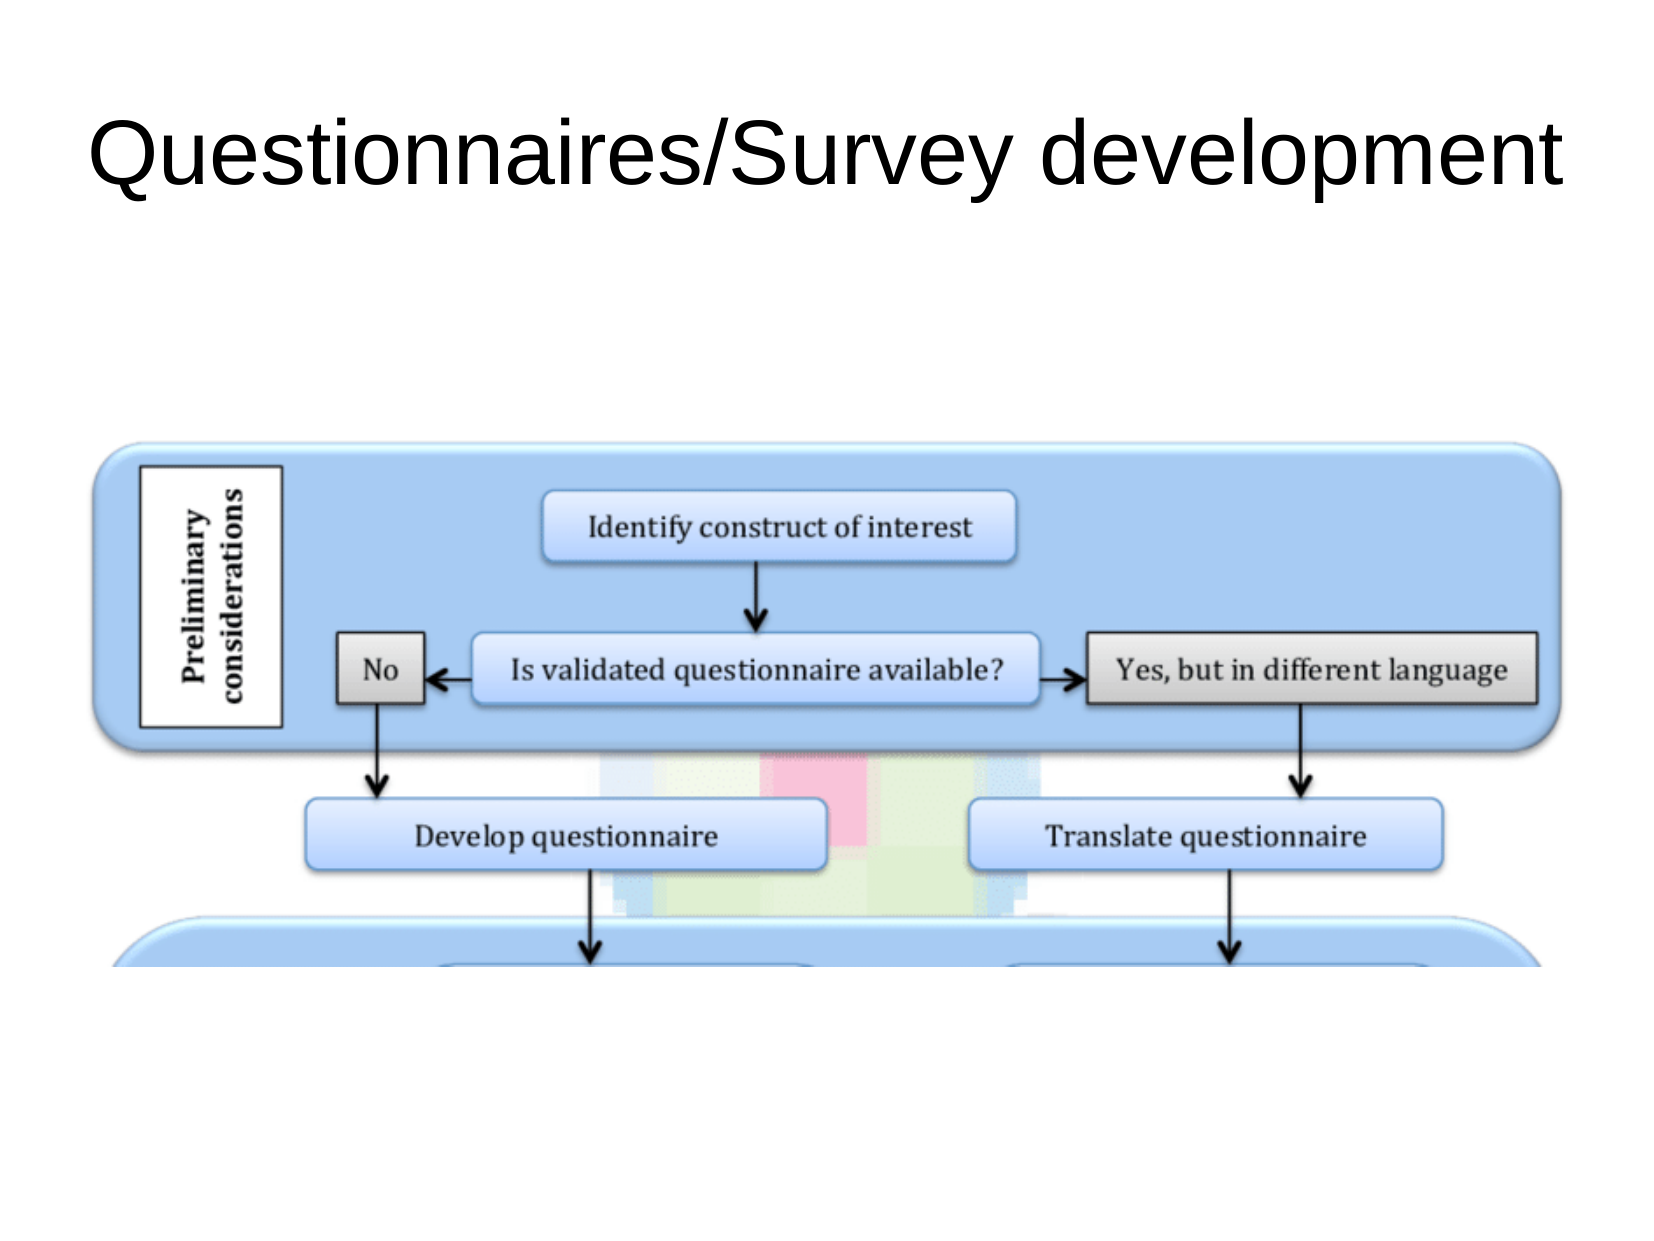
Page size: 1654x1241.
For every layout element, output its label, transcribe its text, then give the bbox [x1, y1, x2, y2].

picture [82, 432, 1571, 967]
title Questionnaires/Survey development [82, 49, 1571, 257]
